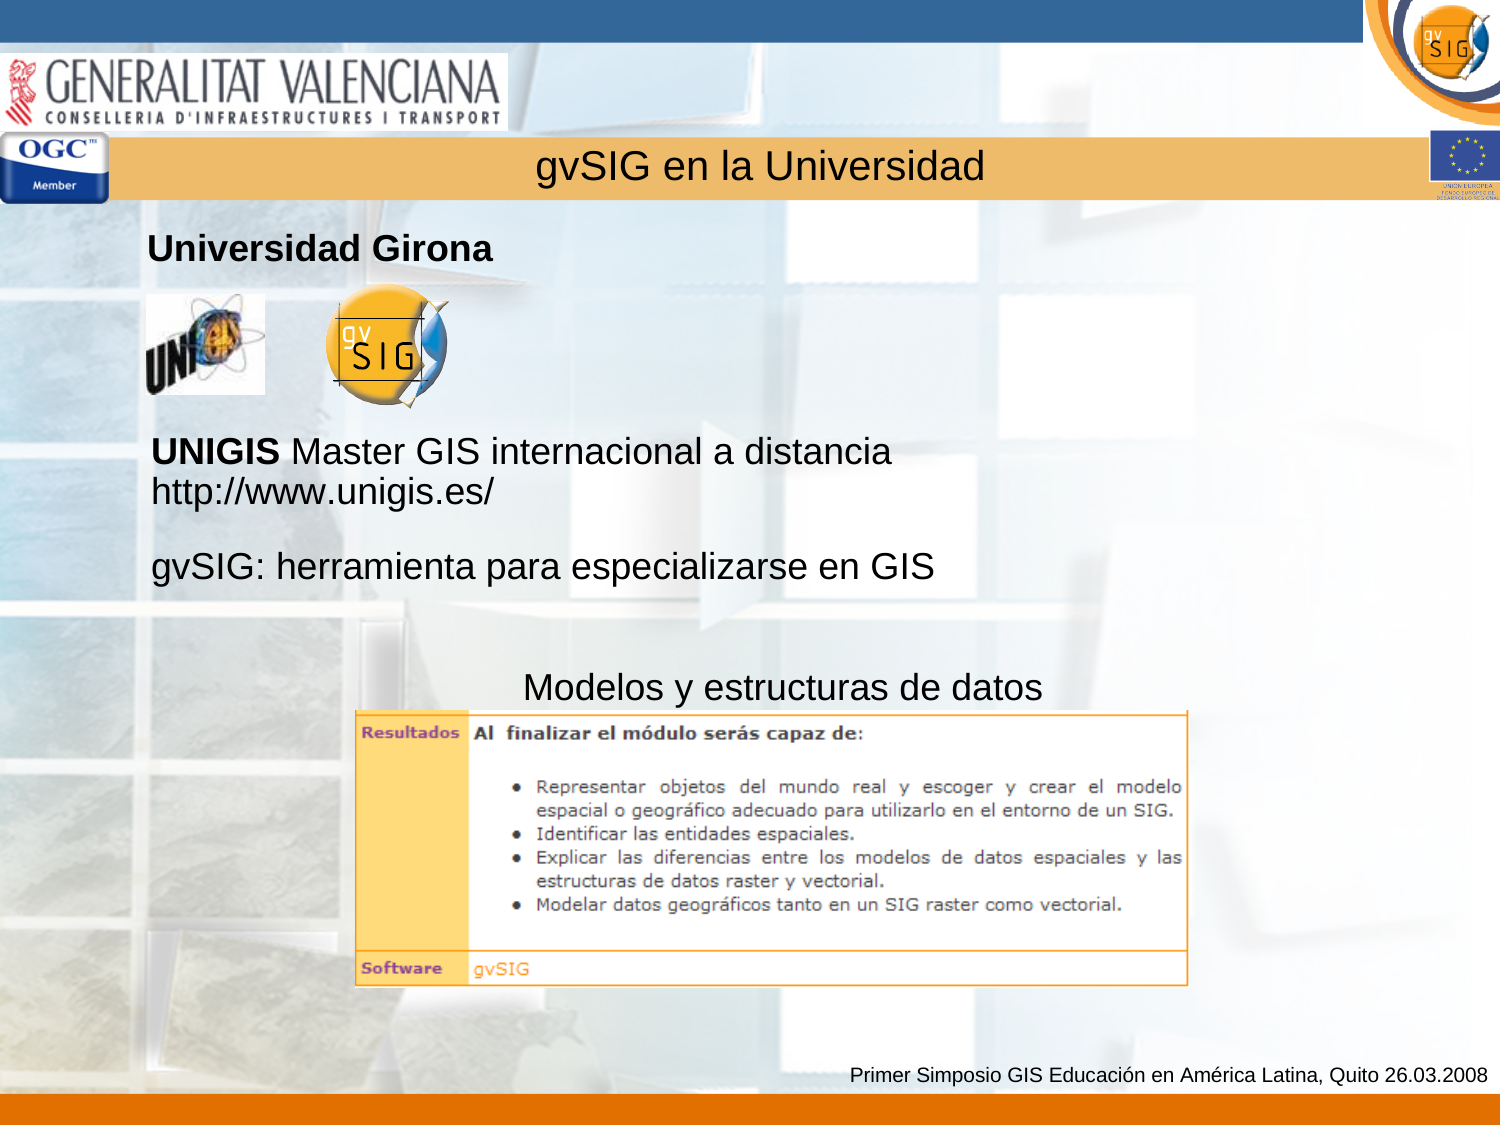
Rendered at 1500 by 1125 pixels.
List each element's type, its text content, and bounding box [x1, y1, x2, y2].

text_box gvSIG en la Universidad [535, 144, 1032, 192]
text_box gvSIG: herramienta para especializarse en GIS [151, 547, 1061, 590]
picture [323, 282, 450, 410]
text_box UNIGIS Master GIS internacional a distancia http://www.unigis.es/ [151, 432, 1205, 557]
picture [1429, 129, 1500, 200]
picture [0, 132, 109, 204]
text_box Universidad Girona [147, 229, 527, 273]
picture [0, 53, 508, 131]
text_box Modelos y estructuras de datos [522, 668, 1080, 711]
picture [1363, 0, 1500, 127]
picture [146, 294, 265, 395]
picture [355, 710, 1190, 988]
